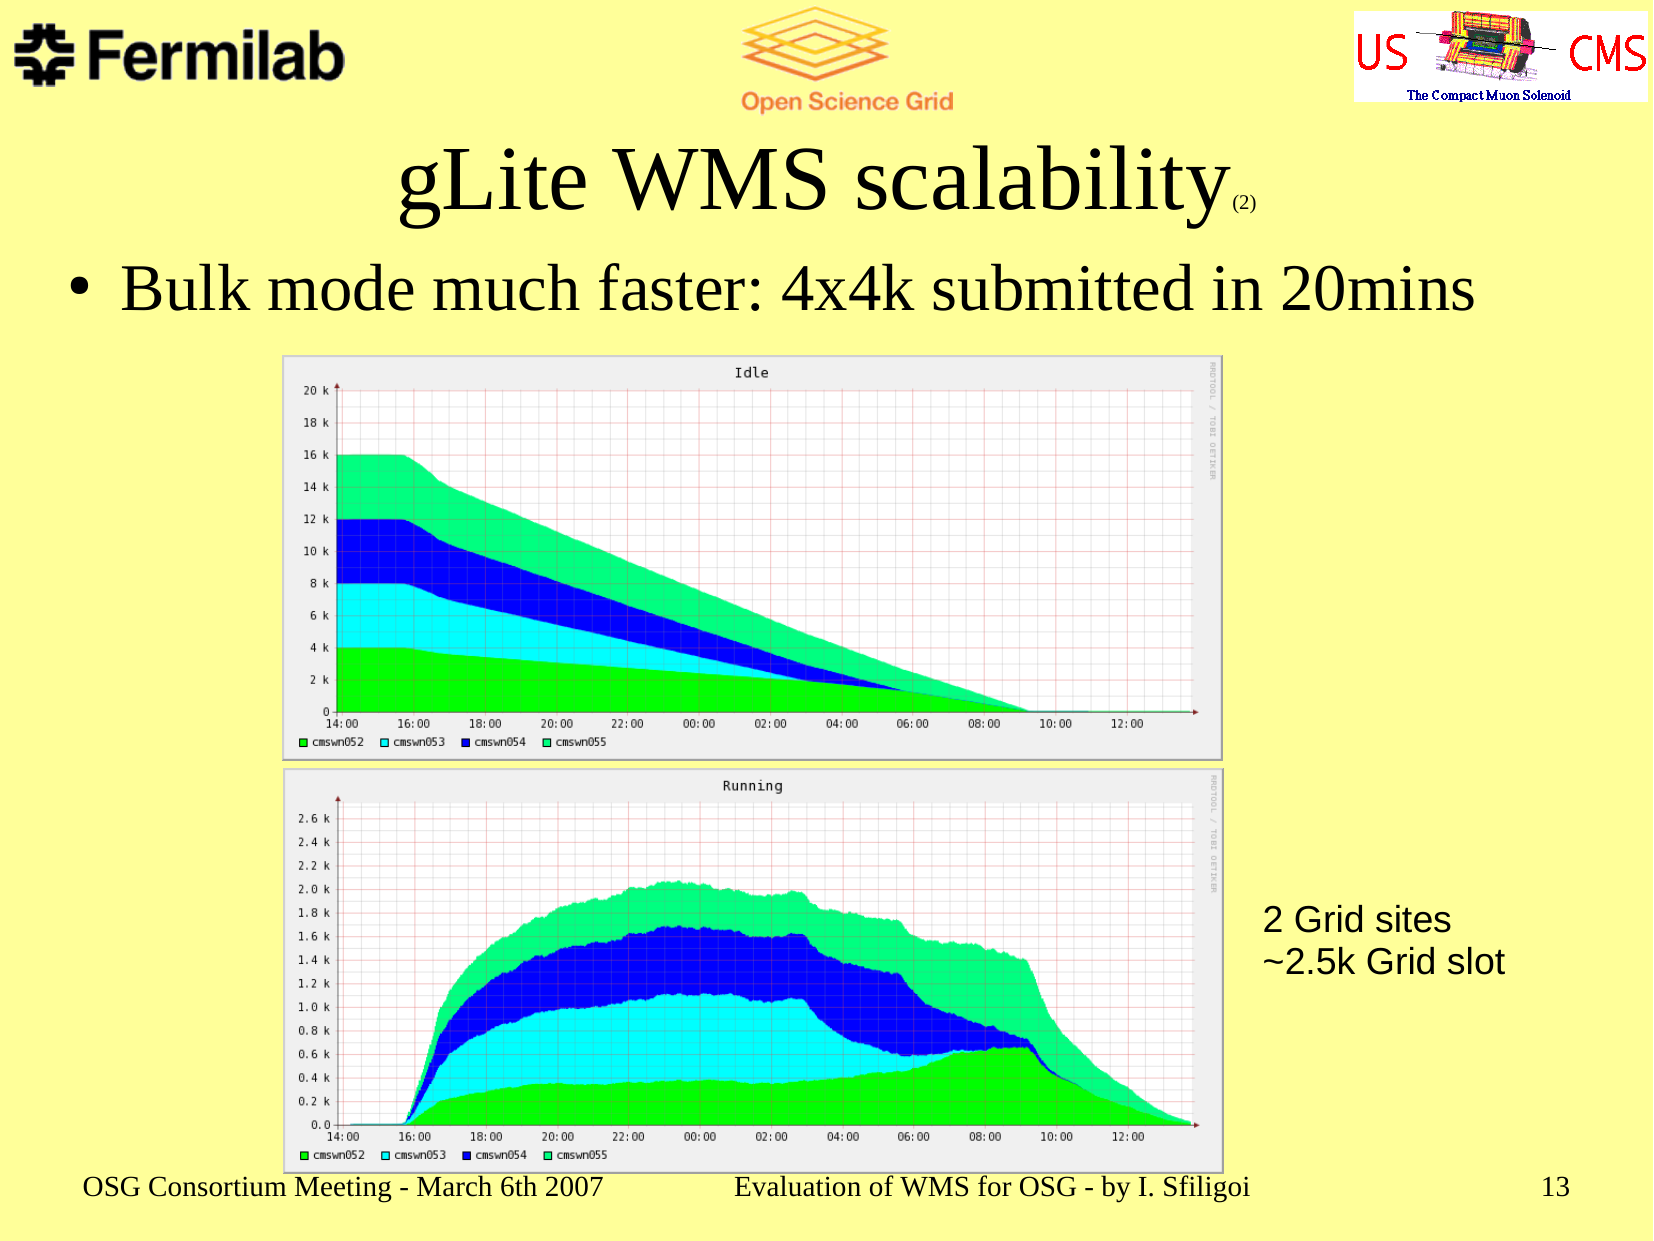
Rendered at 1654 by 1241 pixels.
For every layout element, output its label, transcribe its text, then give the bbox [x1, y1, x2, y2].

list Bulk mode much faster: 4x4k submitted in 20mins [32, 250, 1571, 1152]
picture [1354, 11, 1648, 102]
picture [282, 355, 1223, 761]
text_box 2 Grid sites ~2.5k Grid slot [1247, 890, 1521, 1018]
picture [14, 23, 345, 87]
picture [283, 768, 1224, 1174]
title gLite WMS scalability(2) [82, 100, 1571, 250]
picture [741, 5, 953, 100]
